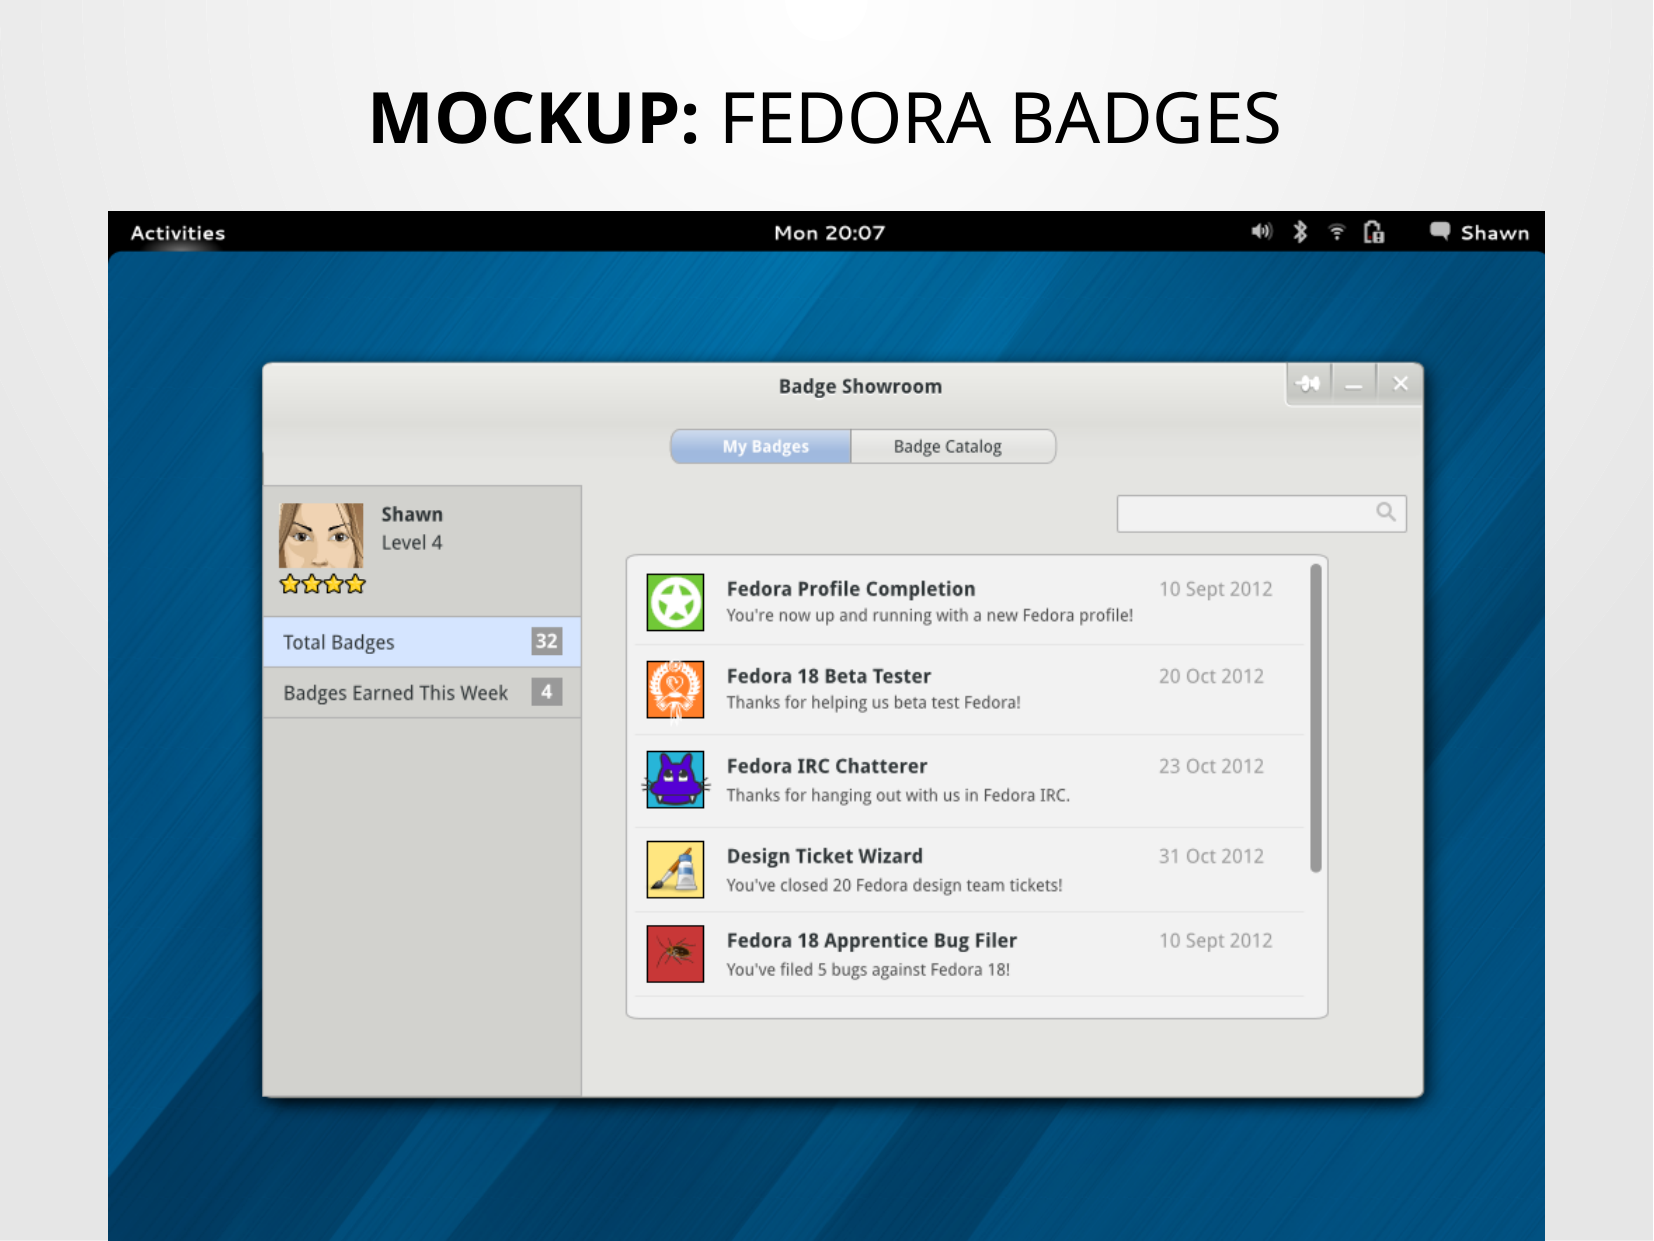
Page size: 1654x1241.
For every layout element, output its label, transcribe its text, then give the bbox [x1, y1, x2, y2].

text_box MOCKUP: FEDORA BADGES [353, 60, 1300, 165]
picture [108, 211, 1545, 1241]
